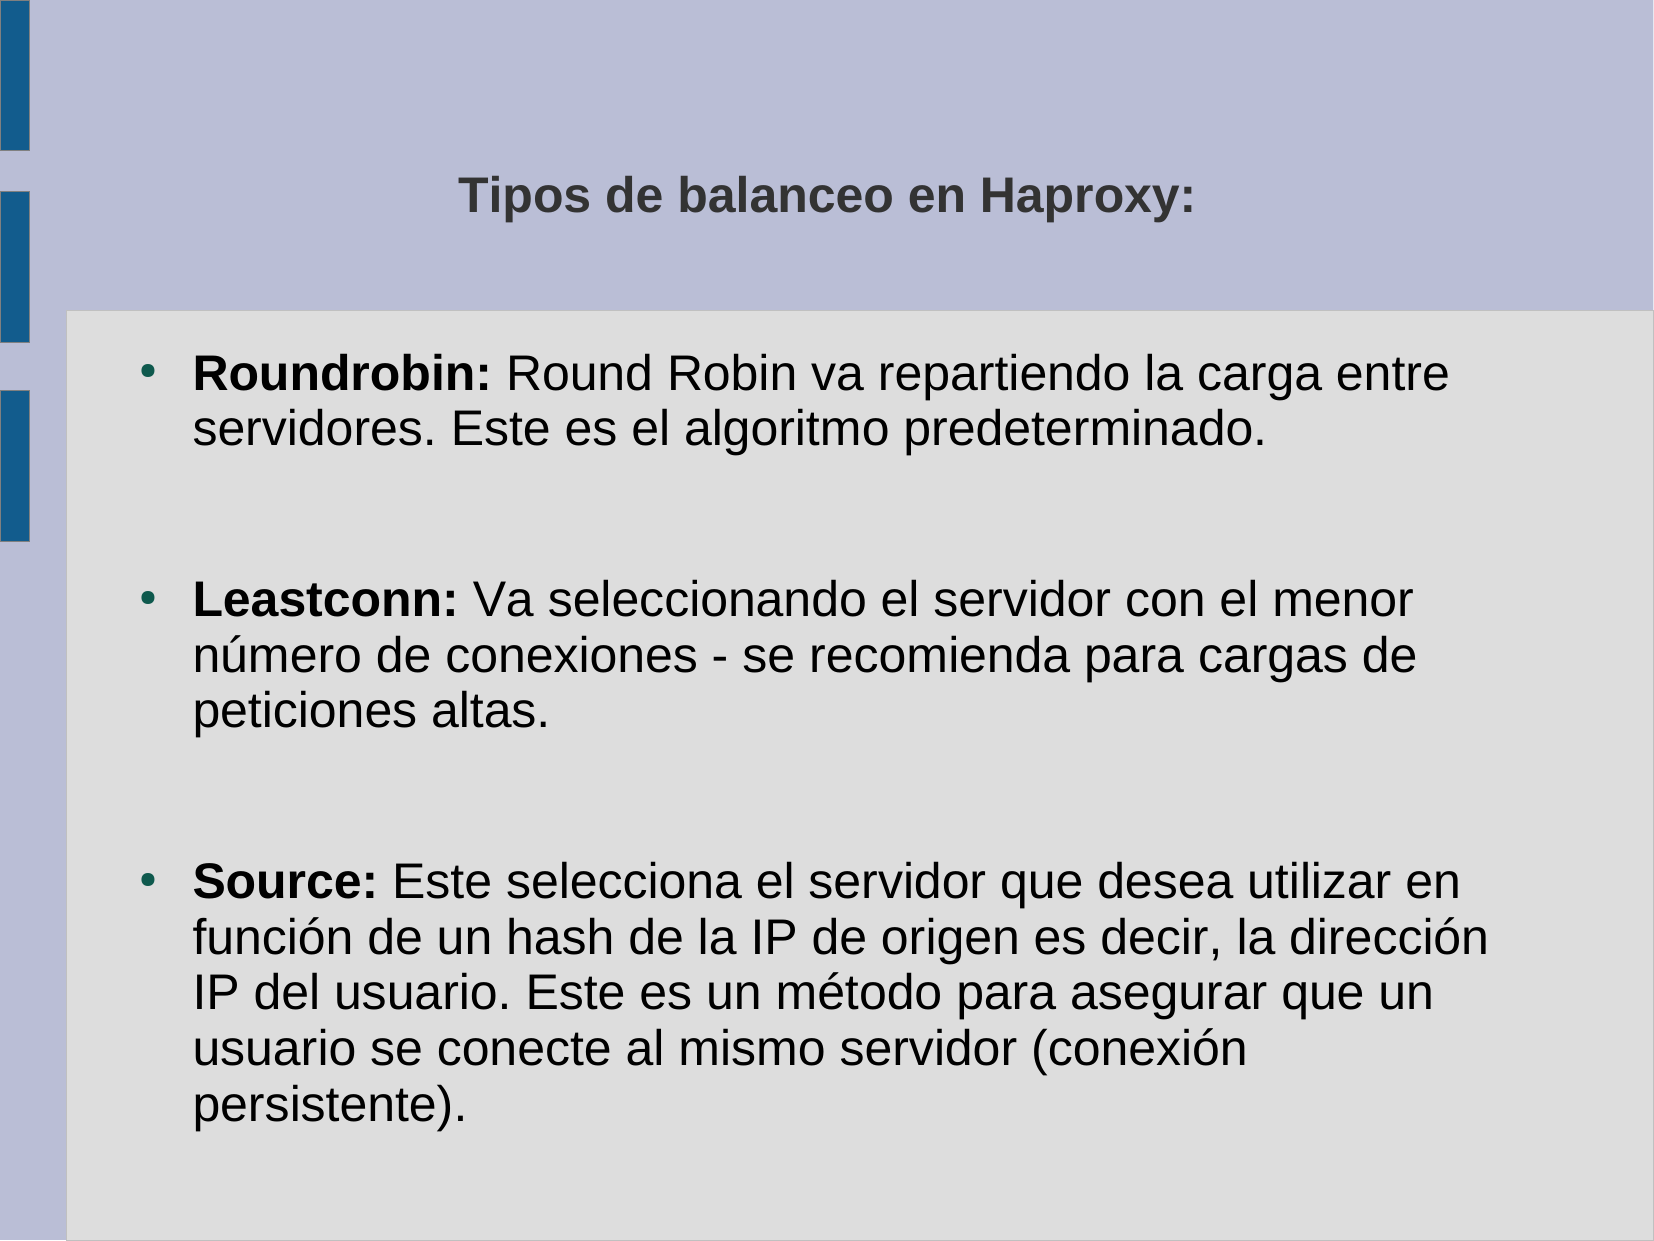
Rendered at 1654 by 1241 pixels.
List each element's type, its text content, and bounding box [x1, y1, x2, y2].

title Tipos de balanceo en Haproxy: [121, 91, 1534, 299]
list Roundrobin: Round Robin va repartiendo la carga entre servidores. Este es el algoritmo predeterminado. Leastconn: Va seleccionando el servidor con el menor número de conexiones - se recomienda para cargas de peticiones altas. Source: Este selecciona el servidor que desea utilizar en función de un hash de la IP de origen es decir, la dirección IP del usuario. Este es un método para asegurar que un usuario se conecte al mismo servidor (conexión persistente). [121, 344, 1534, 1137]
